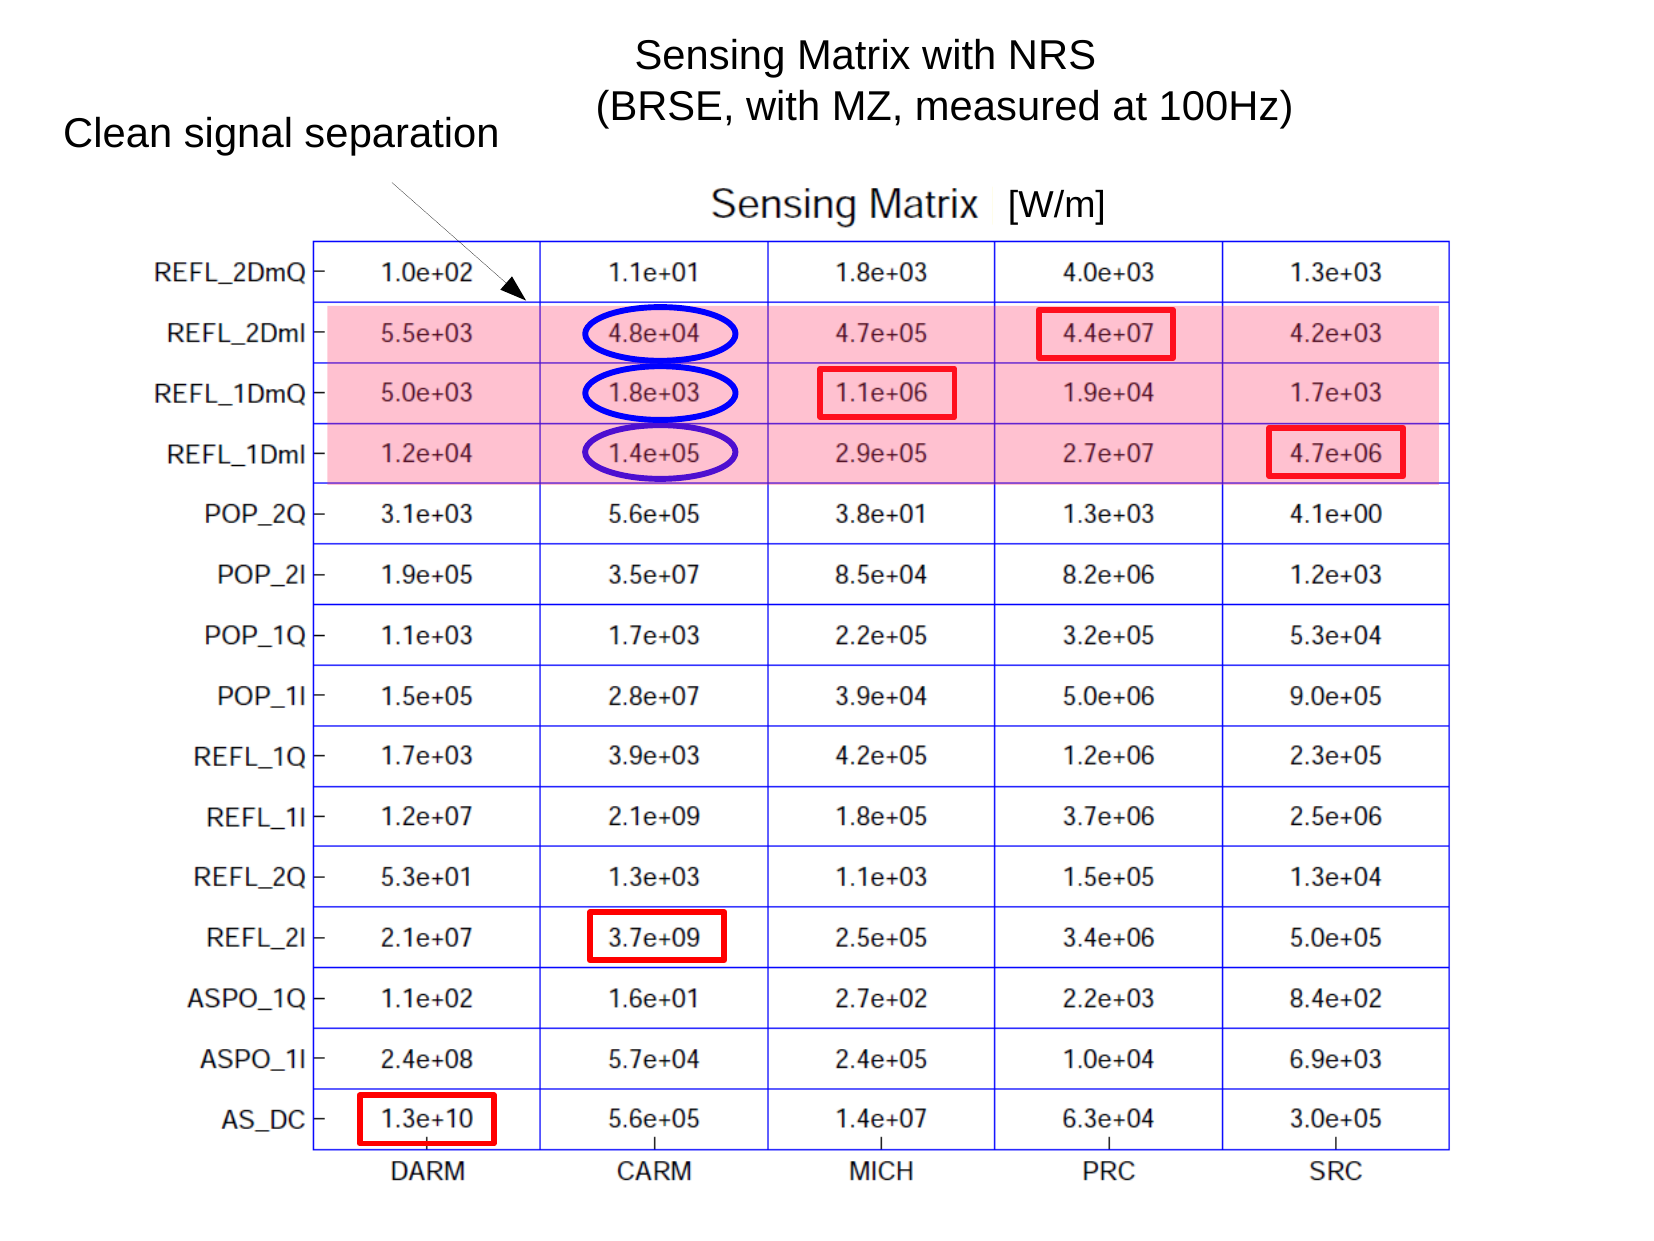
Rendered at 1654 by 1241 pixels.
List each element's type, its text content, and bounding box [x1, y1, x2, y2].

text_box [327, 305, 1439, 485]
picture [125, 160, 1502, 1214]
text_box [589, 370, 732, 416]
text_box Sensing Matrix with NRS [619, 24, 1112, 75]
text_box [W/m] [993, 176, 1122, 234]
text_box (BRSE, with MZ, measured at 100Hz) [580, 75, 1309, 137]
text_box [589, 311, 732, 357]
text_box Clean signal separation [48, 101, 515, 164]
